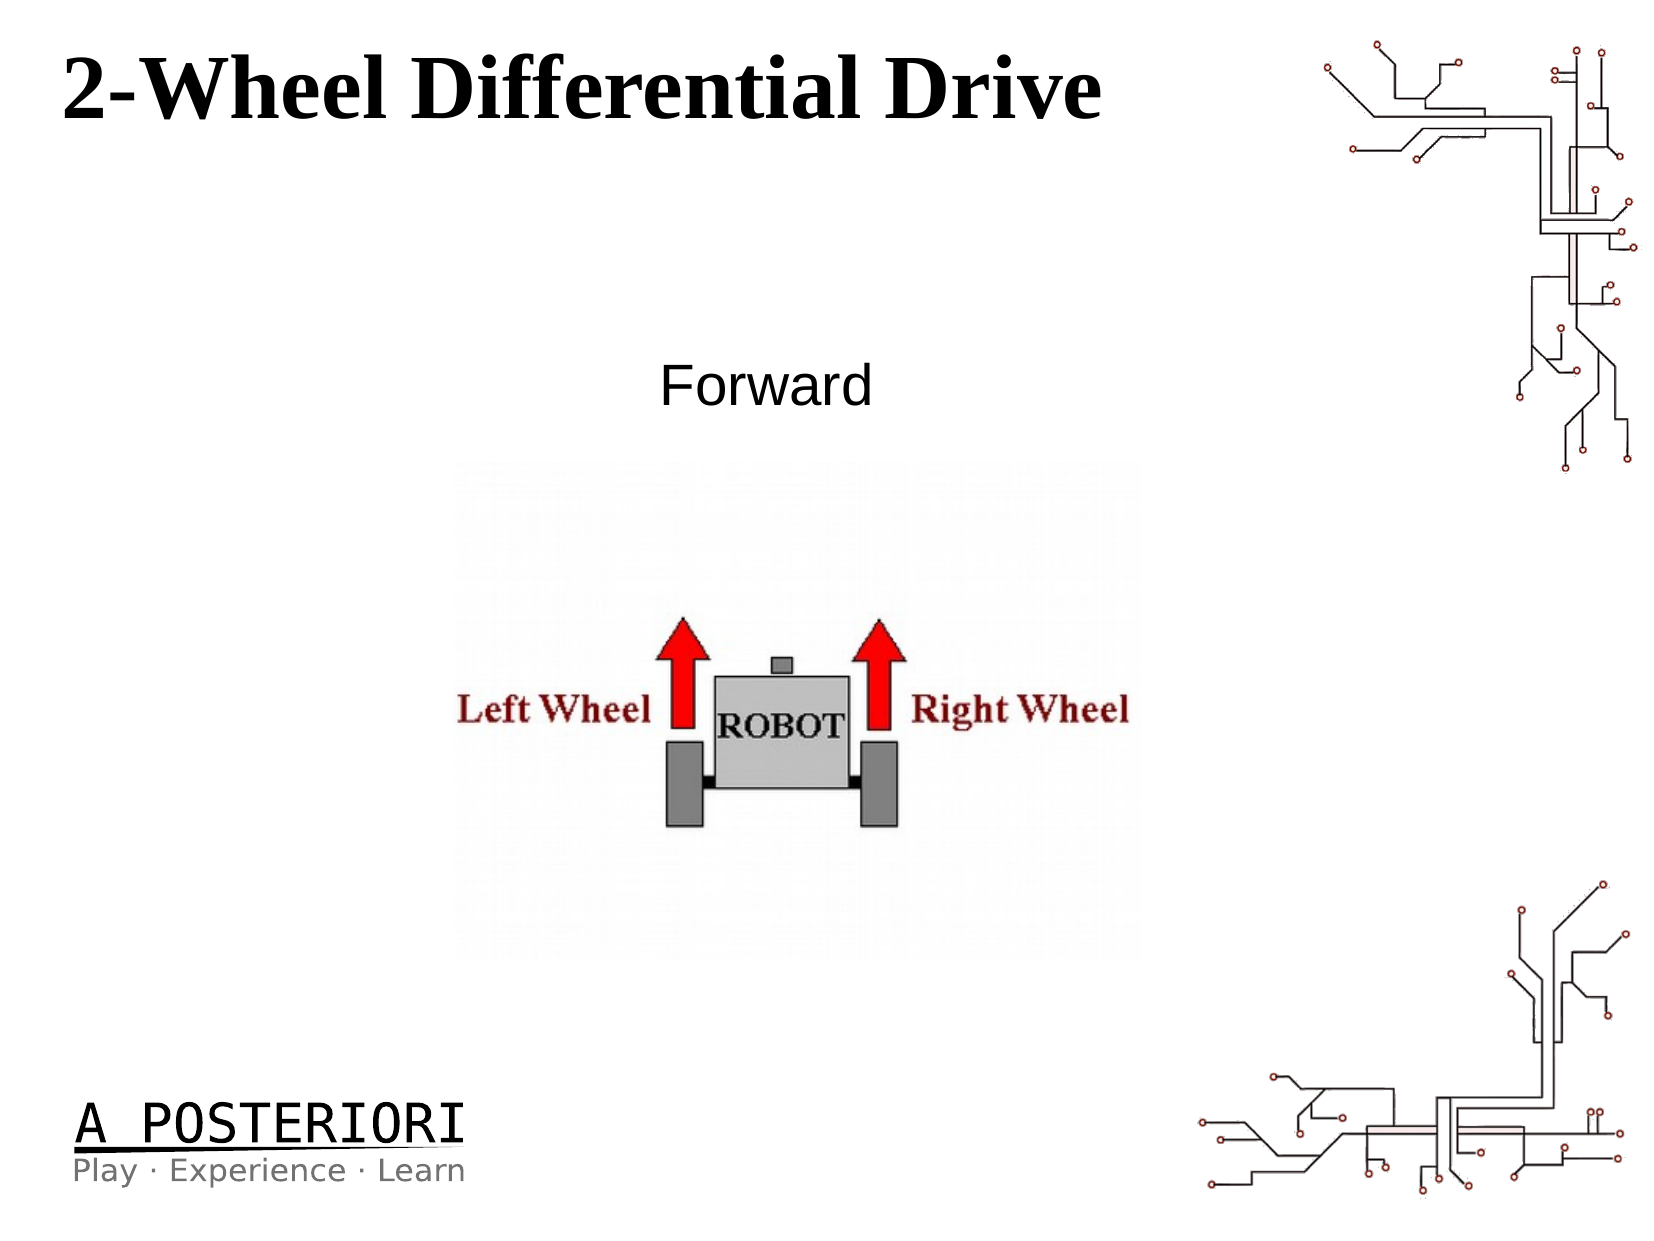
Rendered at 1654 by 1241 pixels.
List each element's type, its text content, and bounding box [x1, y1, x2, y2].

text_box Forward [645, 345, 1036, 526]
picture [453, 461, 1141, 961]
title 2-Wheel Differential Drive [11, 10, 1156, 166]
picture [1305, 35, 1643, 496]
picture [1175, 862, 1636, 1201]
picture [73, 1101, 466, 1189]
